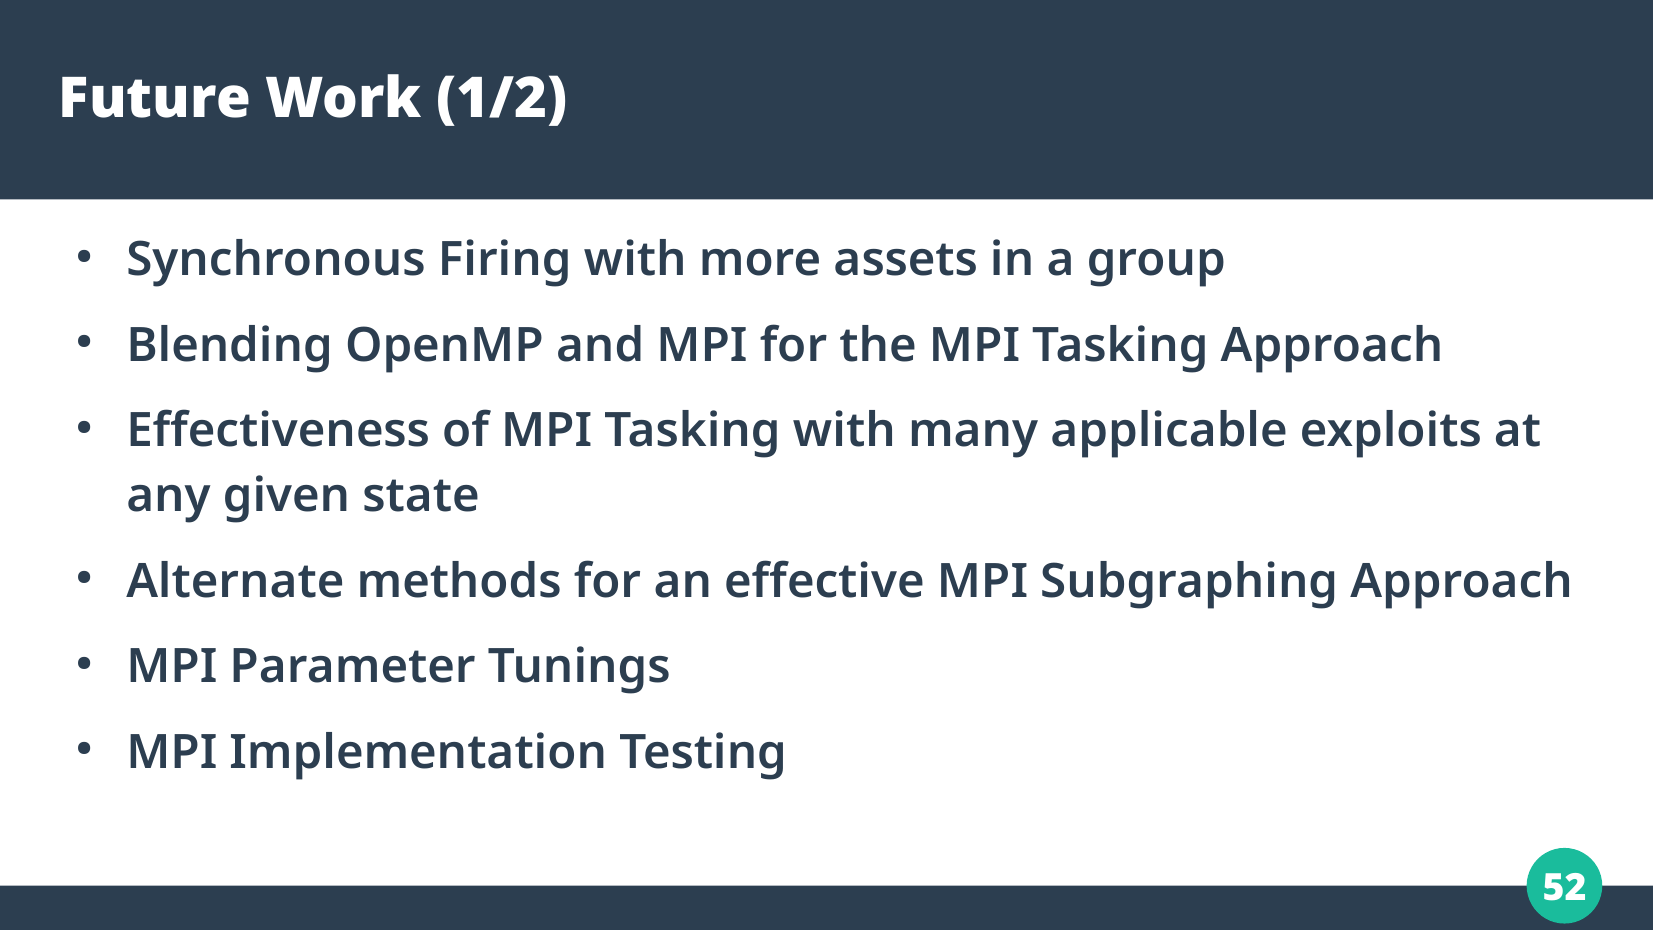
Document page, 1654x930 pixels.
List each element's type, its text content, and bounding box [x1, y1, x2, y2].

title Future Work (1/2) [58, 36, 1594, 155]
list Synchronous Firing with more assets in a group Blending OpenMP and MPI for the MPI Tasking Approach Effectiveness of MPI Tasking with many applicable exploits at any given state Alternate methods for an effective MPI Subgraphing Approach MPI Parameter Tunings MPI Implementation Testing [58, 225, 1594, 846]
